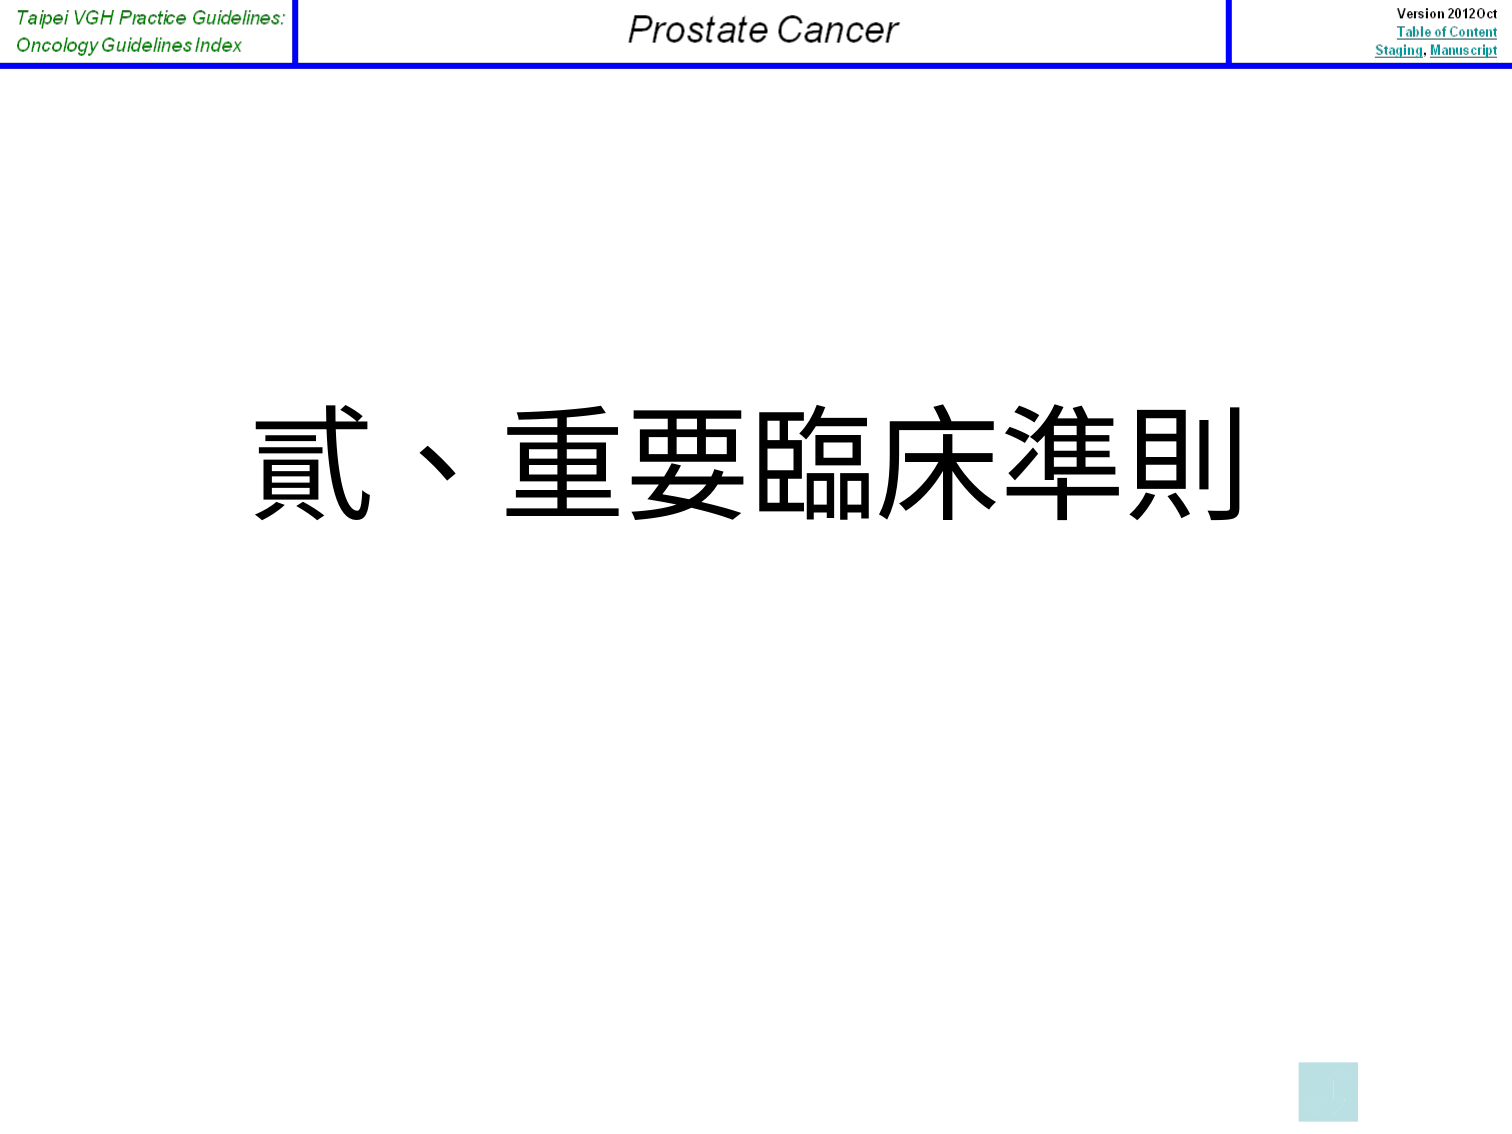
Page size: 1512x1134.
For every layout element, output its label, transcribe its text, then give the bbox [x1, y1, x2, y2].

title 貳、重要臨床準則 [59, 377, 1442, 544]
